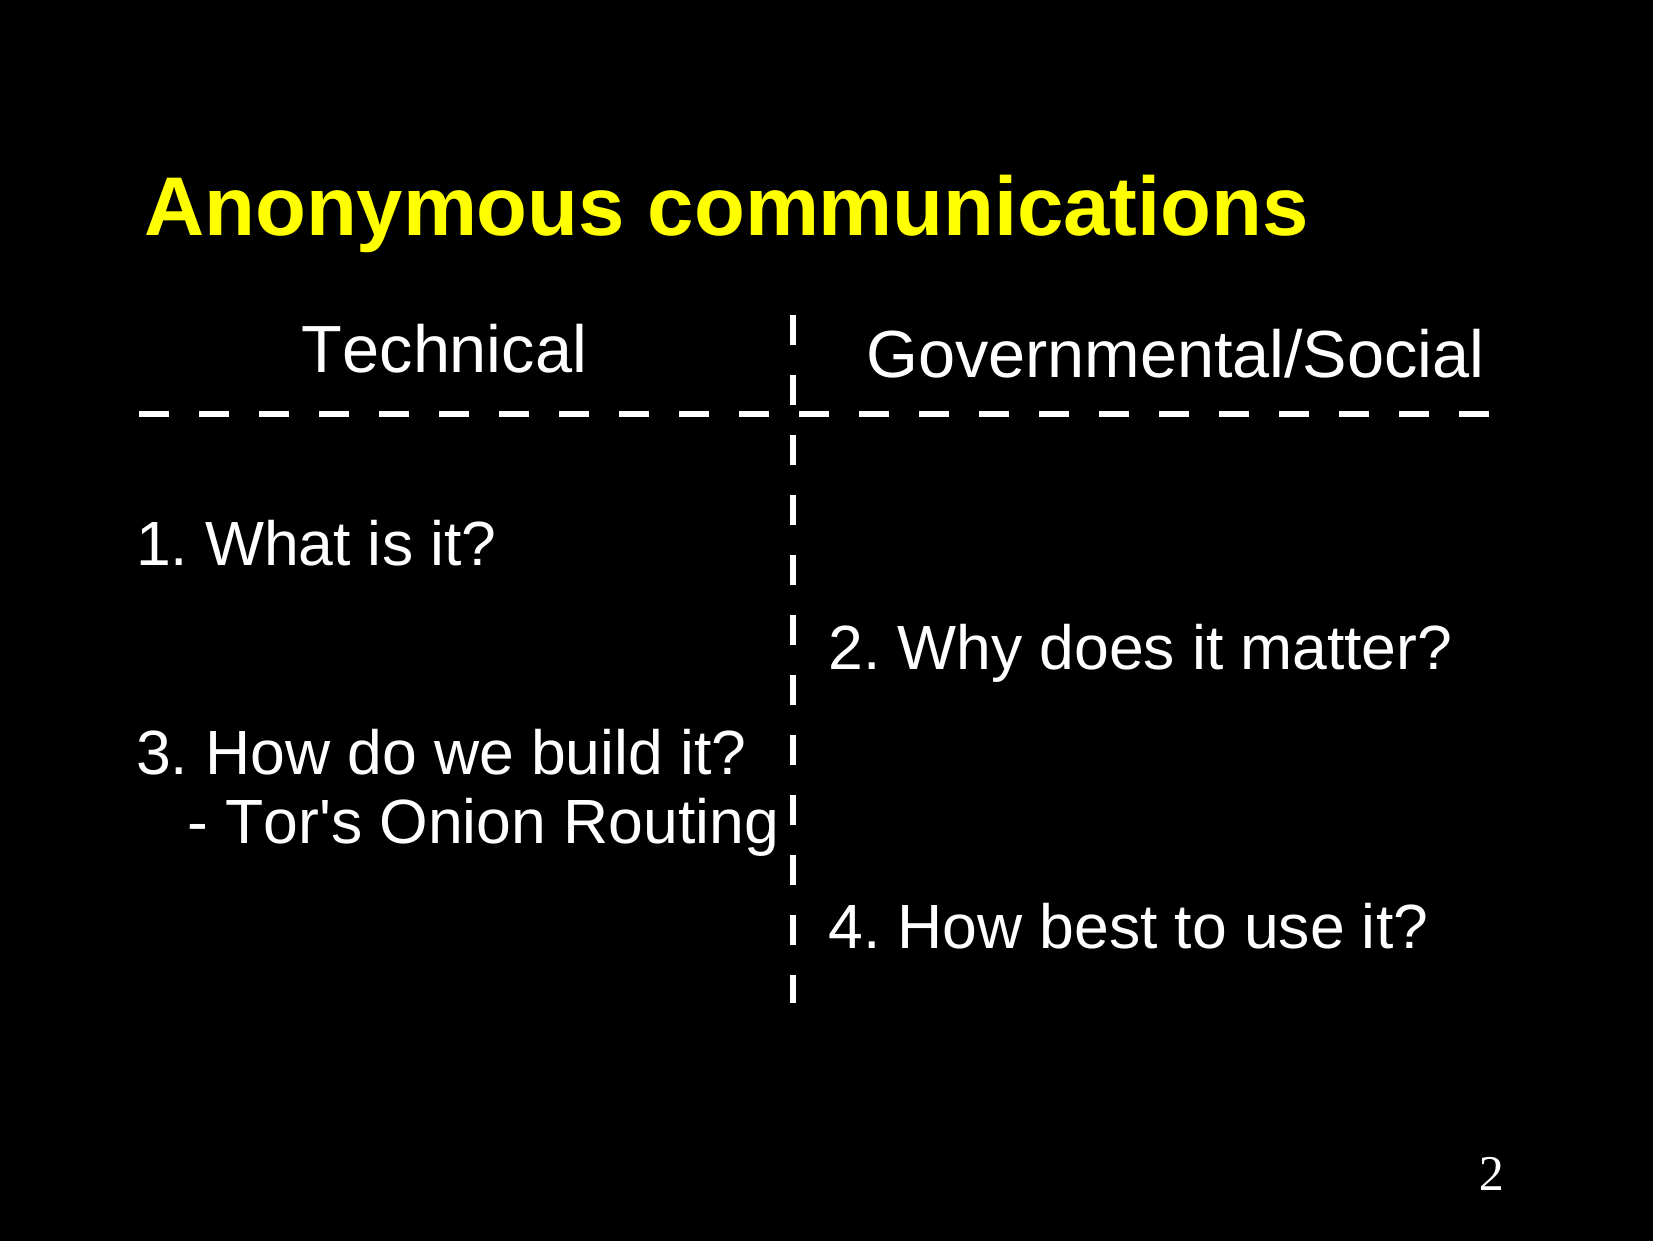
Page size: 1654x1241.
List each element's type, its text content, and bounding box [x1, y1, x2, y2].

text_box Technical [301, 312, 581, 394]
text_box 1. What is it? 2. Why does it matter? 3. How do we build it? - Tor's Onion Routing 4. How best to use it? [136, 438, 1477, 1241]
title Anonymous communications [121, 102, 1534, 311]
text_box Governmental/Social [866, 317, 1485, 399]
